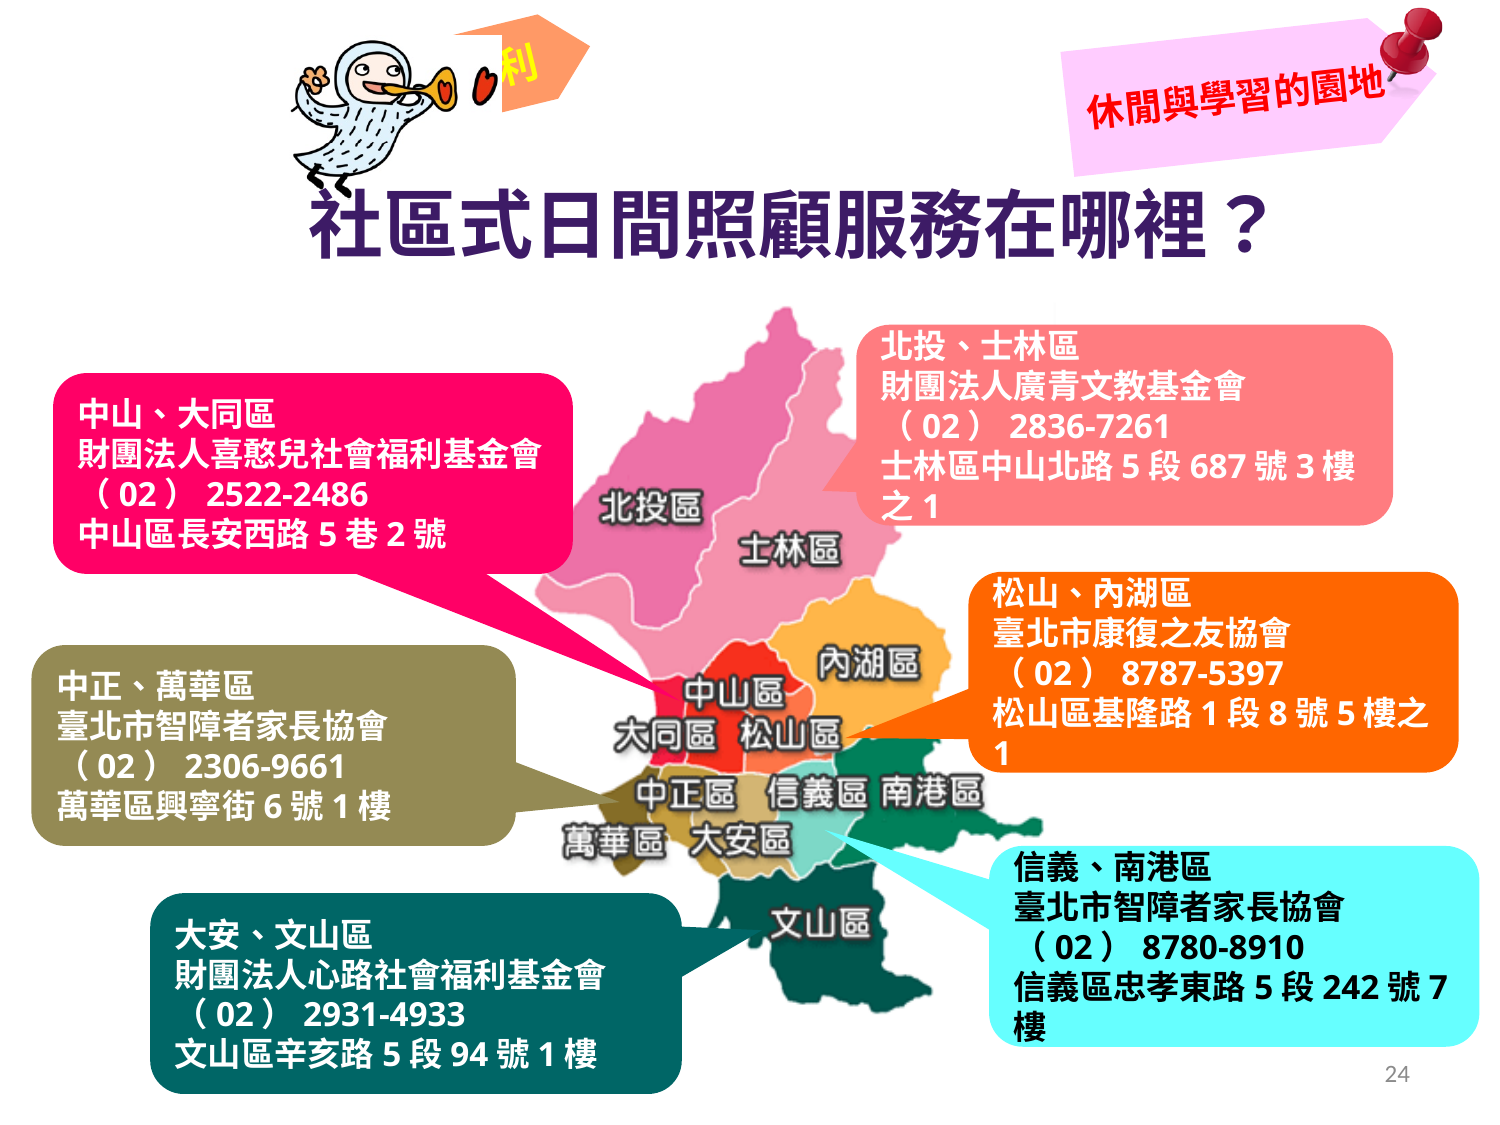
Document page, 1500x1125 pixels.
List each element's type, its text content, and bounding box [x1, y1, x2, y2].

picture [523, 365, 1056, 1033]
text_box 北投、士林區 財團法人廣青文教基金會 （02）2836-7261 士林區中山北路5段687號3樓之1 [822, 324, 1394, 526]
picture [289, 35, 502, 200]
text_box 信義、南港區 臺北市智障者家長協會 （02）8780-8910 信義區忠孝東路5段242號7樓 [824, 829, 1480, 1047]
text_box 第3類福利 [453, 14, 591, 80]
slide_number <編號> [1074, 1042, 1425, 1103]
text_box 松山、內湖區 臺北市康復之友協會 （02）8787-5397 松山區基隆路1段8號5樓之1 [845, 571, 1459, 773]
title 社區式日間照顧服務在哪裡？ [293, 80, 1451, 365]
text_box 中正、萬華區 臺北市智障者家長協會 （02）2306-9661 萬華區興寧街6號1樓 [31, 645, 620, 846]
text_box 中山、大同區 財團法人喜憨兒社會福利基金會（02）2522-2486 中山區長安西路5巷2號 [53, 373, 680, 701]
text_box 休閒與學習的園地 [1060, 18, 1412, 177]
text_box 大安、文山區 財團法人心路社會福利基金會 （02）2931-4933 文山區辛亥路5段94號1樓 [150, 893, 763, 1094]
picture [1359, 1, 1463, 105]
